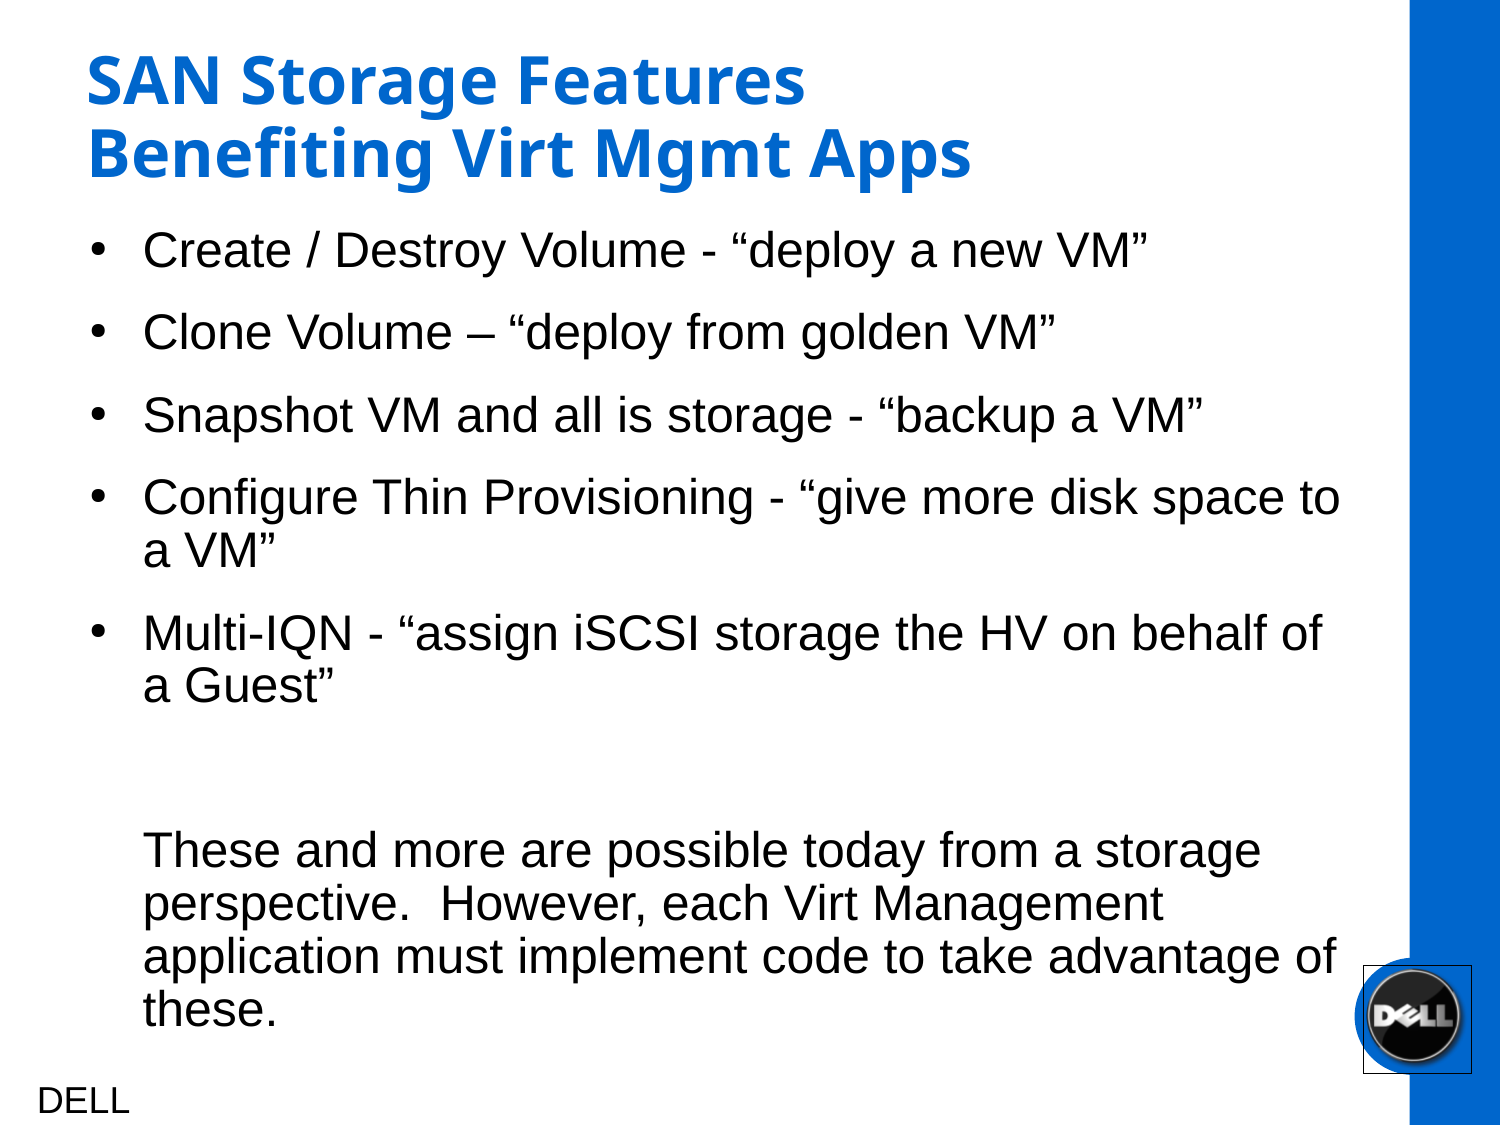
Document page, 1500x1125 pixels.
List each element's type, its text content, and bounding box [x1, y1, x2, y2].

list Create / Destroy Volume - “deploy a new VM” Clone Volume – “deploy from golden VM” Snapshot VM and all is storage - “backup a VM” Configure Thin Provisioning - “give more disk space to a VM” Multi-IQN - “assign iSCSI storage the HV on behalf of a Guest” These and more are possible today from a storage perspective. However, each Virt Management application must implement code to take advantage of these. [71, 224, 1352, 1058]
title SAN Storage Features Benefiting Virt Mgmt Apps [71, 19, 1352, 220]
picture [1364, 966, 1471, 1073]
